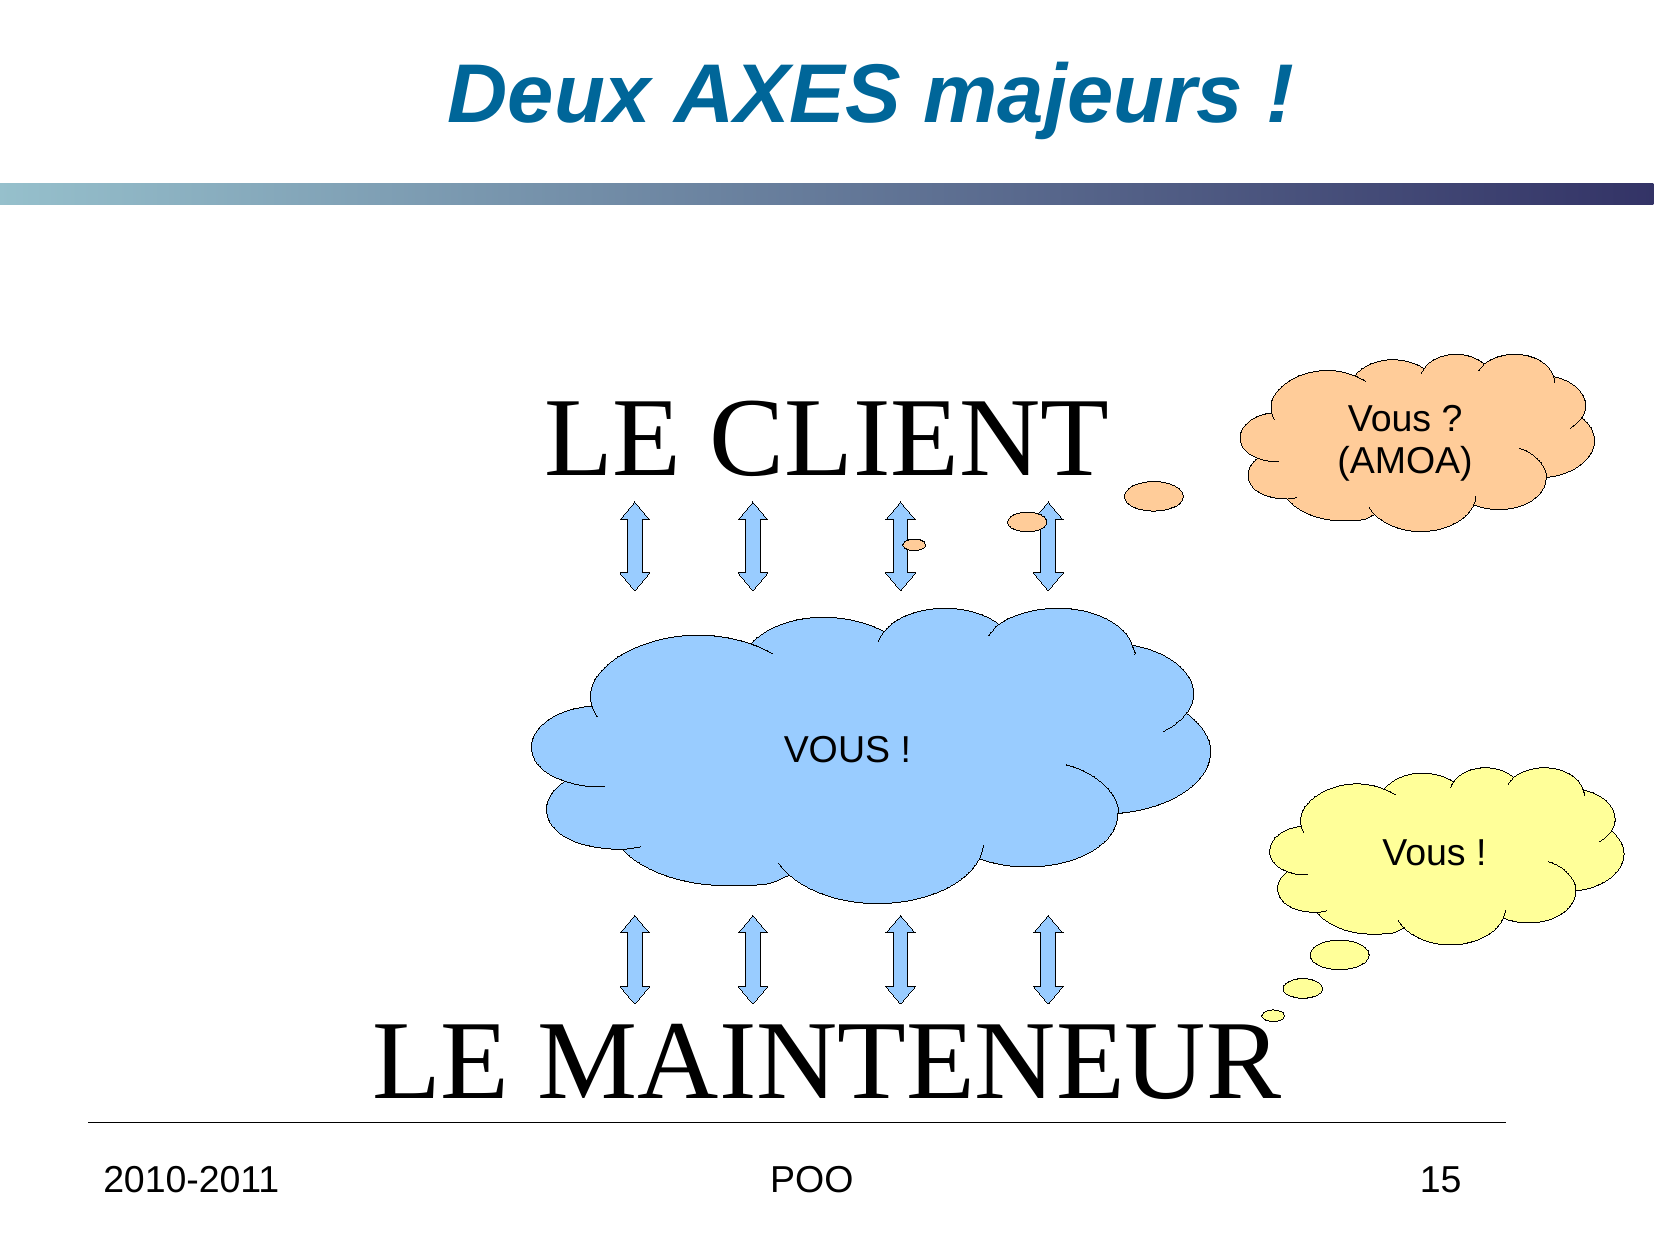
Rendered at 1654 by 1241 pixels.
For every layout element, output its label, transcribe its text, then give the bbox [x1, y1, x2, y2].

subtitle LE CLIENT LE MAINTENEUR [15, 290, 1639, 1208]
text_box [738, 501, 768, 591]
text_box [1033, 501, 1064, 591]
text_box Vous ! [1310, 940, 1370, 970]
text_box [738, 915, 768, 1004]
text_box Vous ? (AMOA) [902, 539, 926, 551]
text_box [620, 501, 650, 591]
text_box [1033, 915, 1064, 1004]
text_box [620, 915, 650, 1004]
text_box Vous ? (AMOA) [1007, 512, 1047, 532]
text_box VOUS ! [531, 608, 1211, 904]
text_box [885, 915, 916, 1004]
text_box Vous ! [1261, 1009, 1285, 1022]
text_box Vous ! [1269, 767, 1625, 945]
text_box Vous ? (AMOA) [1240, 354, 1595, 532]
text_box [885, 501, 916, 591]
text_box Vous ? (AMOA) [1124, 481, 1184, 512]
title Deux AXES majeurs ! [236, 9, 1506, 178]
text_box Vous ! [1283, 978, 1323, 999]
